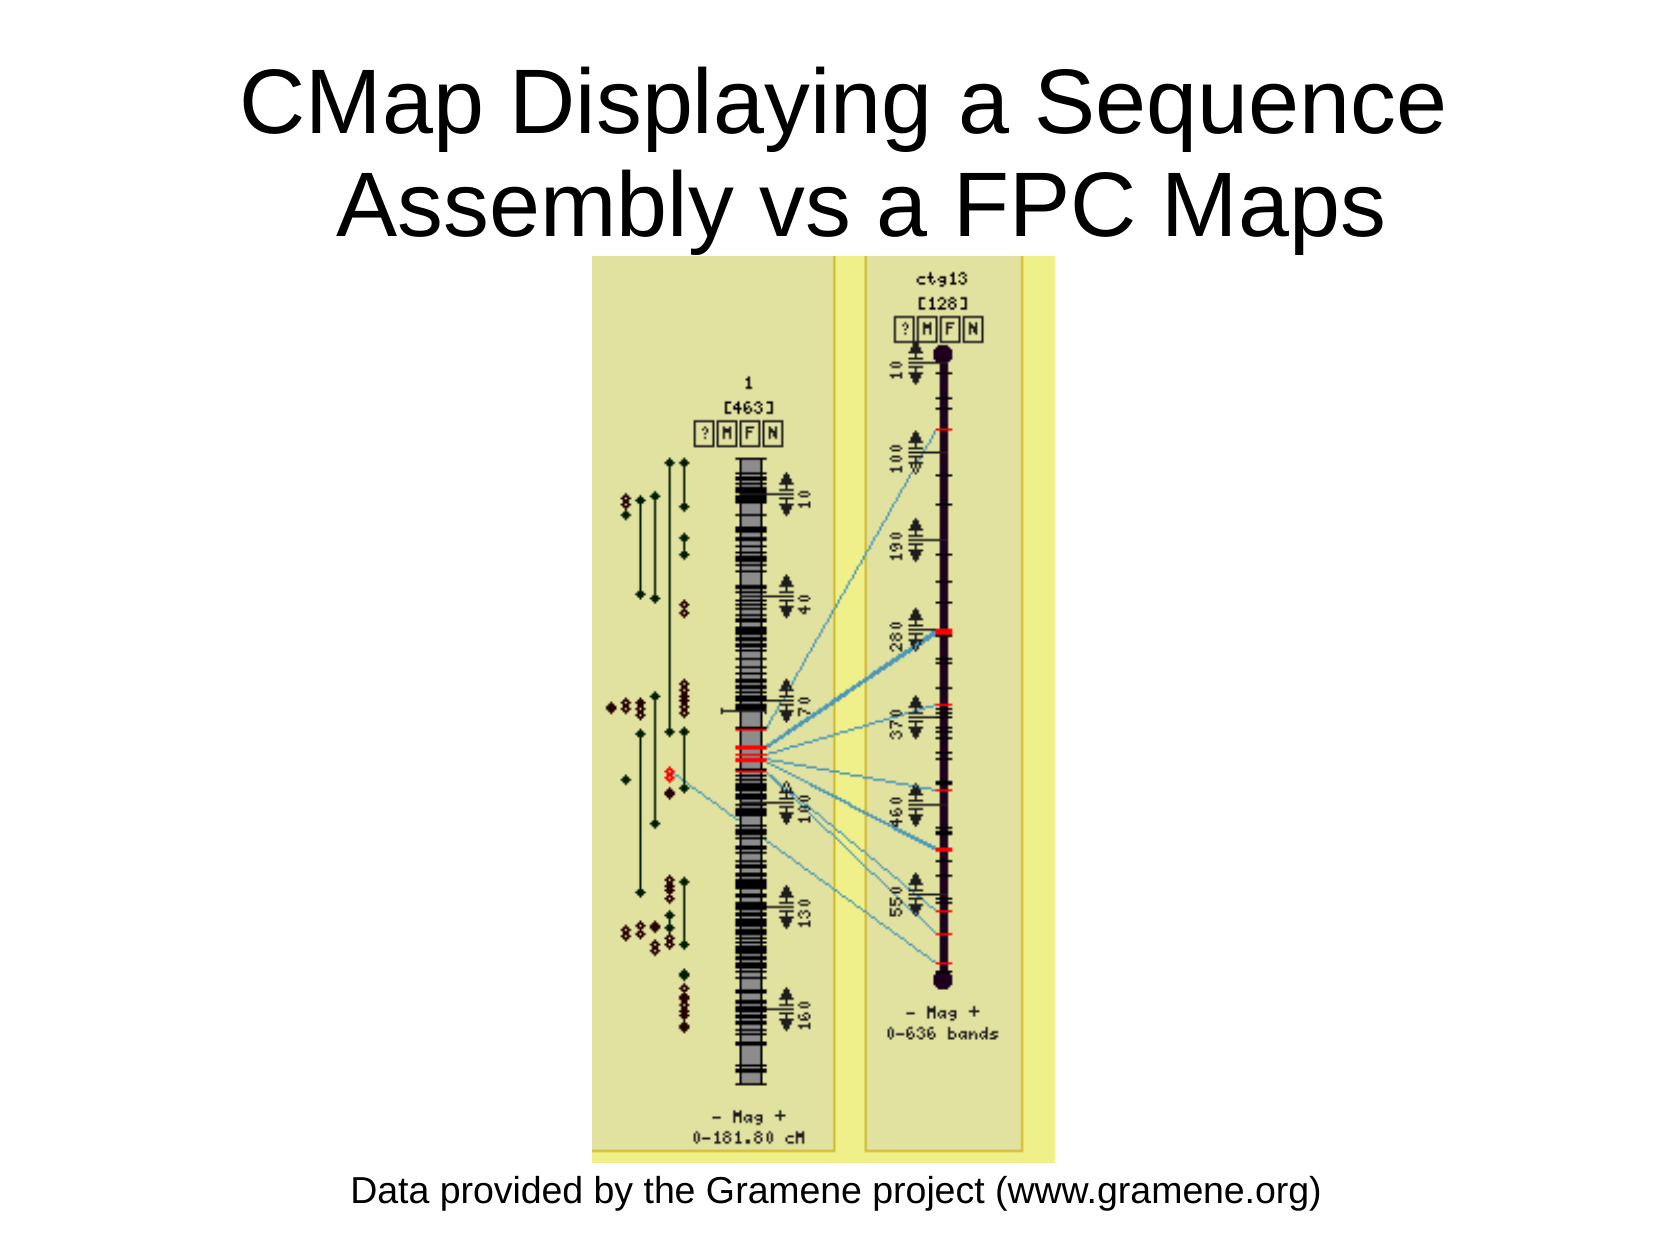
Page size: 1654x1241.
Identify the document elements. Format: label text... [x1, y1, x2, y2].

text_box Data provided by the Gramene project (www.gramene.org) [335, 1162, 1337, 1220]
title CMap Displaying a Sequence Assembly vs a FPC Maps [82, 50, 1571, 256]
picture [592, 256, 1055, 1163]
